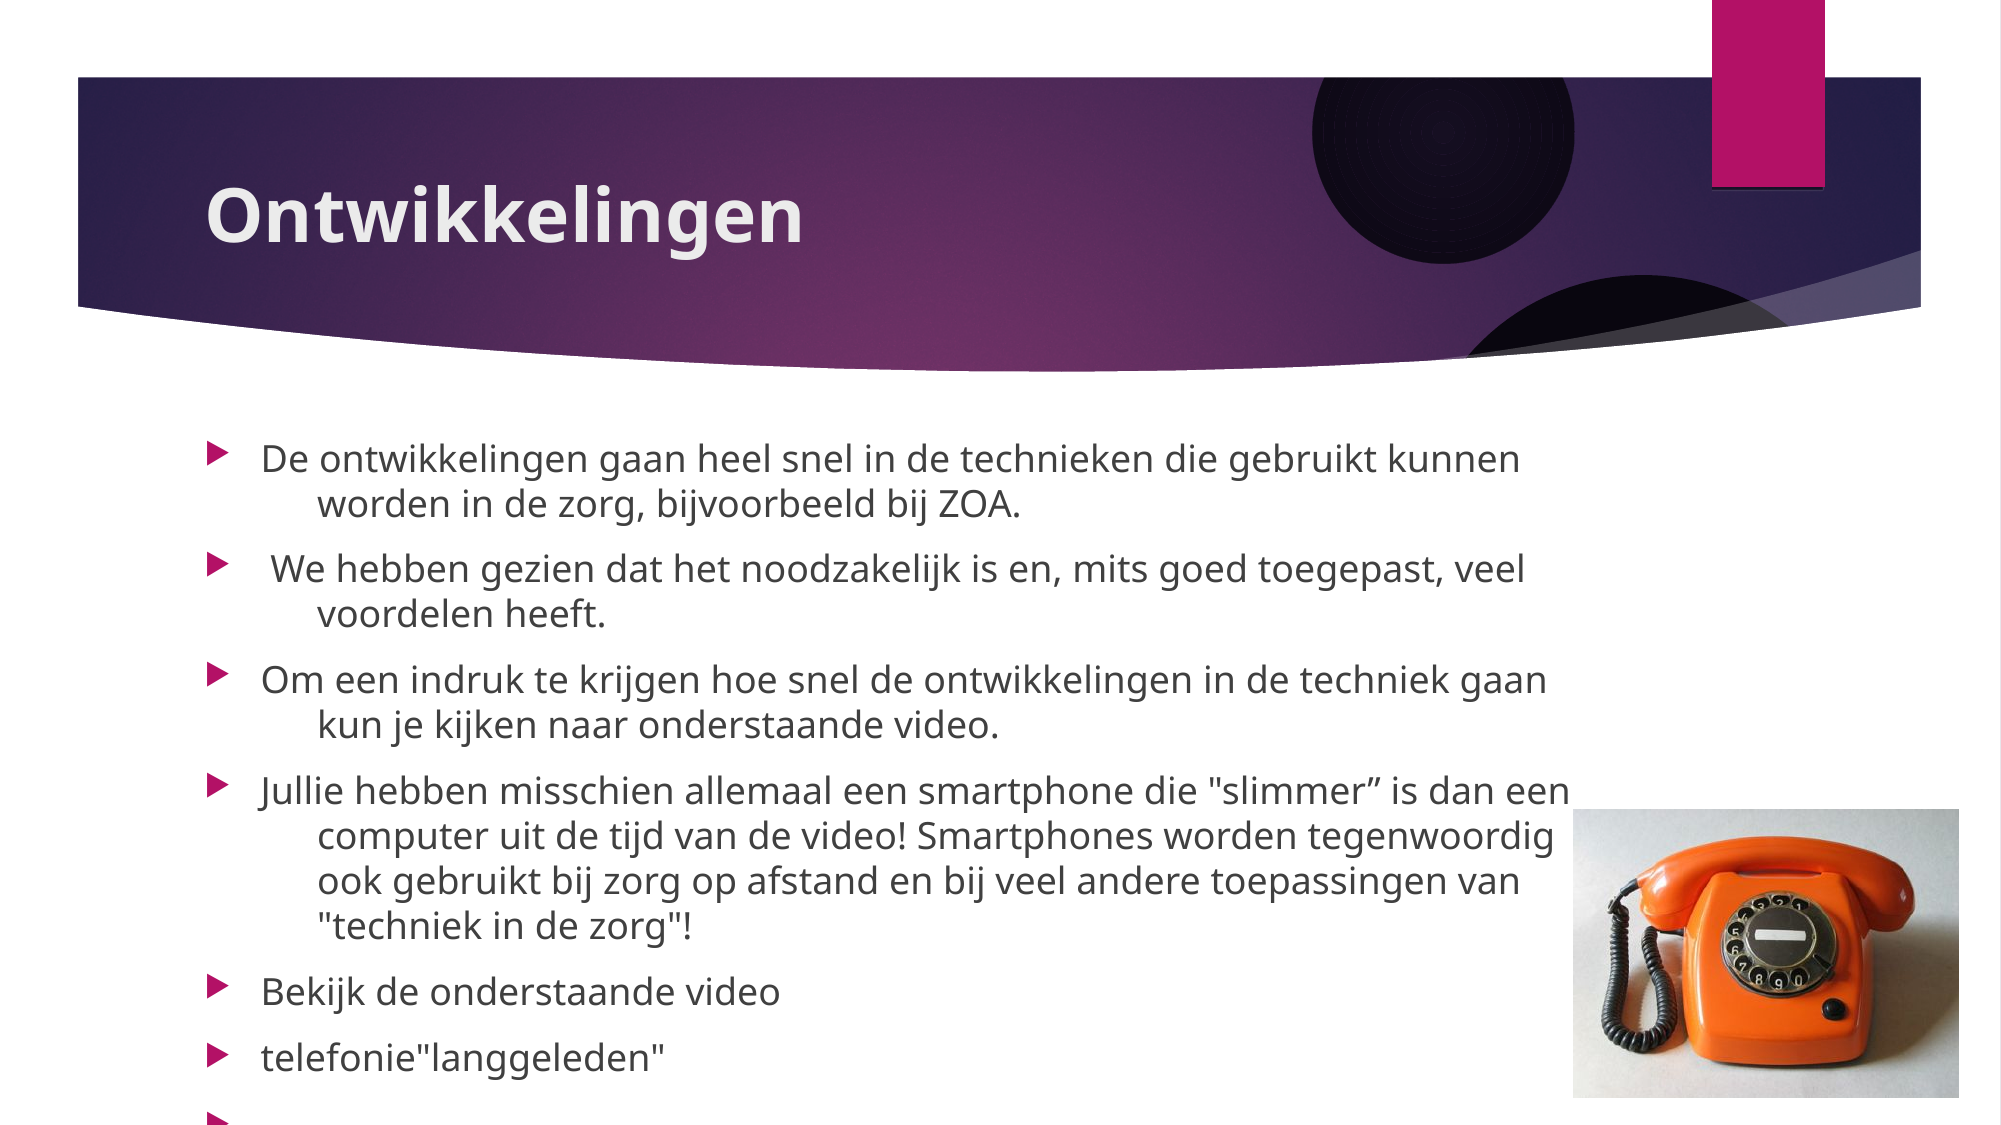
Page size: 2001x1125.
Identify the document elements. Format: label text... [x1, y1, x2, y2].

list De ontwikkelingen gaan heel snel in de technieken die gebruikt kunnen worden in de zorg, bijvoorbeeld bij ZOA. We hebben gezien dat het noodzakelijk is en, mits goed toegepast, veel voordelen heeft. Om een indruk te krijgen hoe snel de ontwikkelingen in de techniek gaan kun je kijken naar onderstaande video. Jullie hebben misschien allemaal een smartphone die "slimmer” is dan een computer uit de tijd van de video! Smartphones worden tegenwoordig ook gebruikt bij zorg op afstand en bij veel andere toepassingen van "techniek in de zorg"! Bekijk de onderstaande video telefonie"lang geleden" [189, 427, 1638, 1098]
title Ontwikkelingen [189, 159, 1627, 276]
picture [1638, 809, 1959, 1098]
